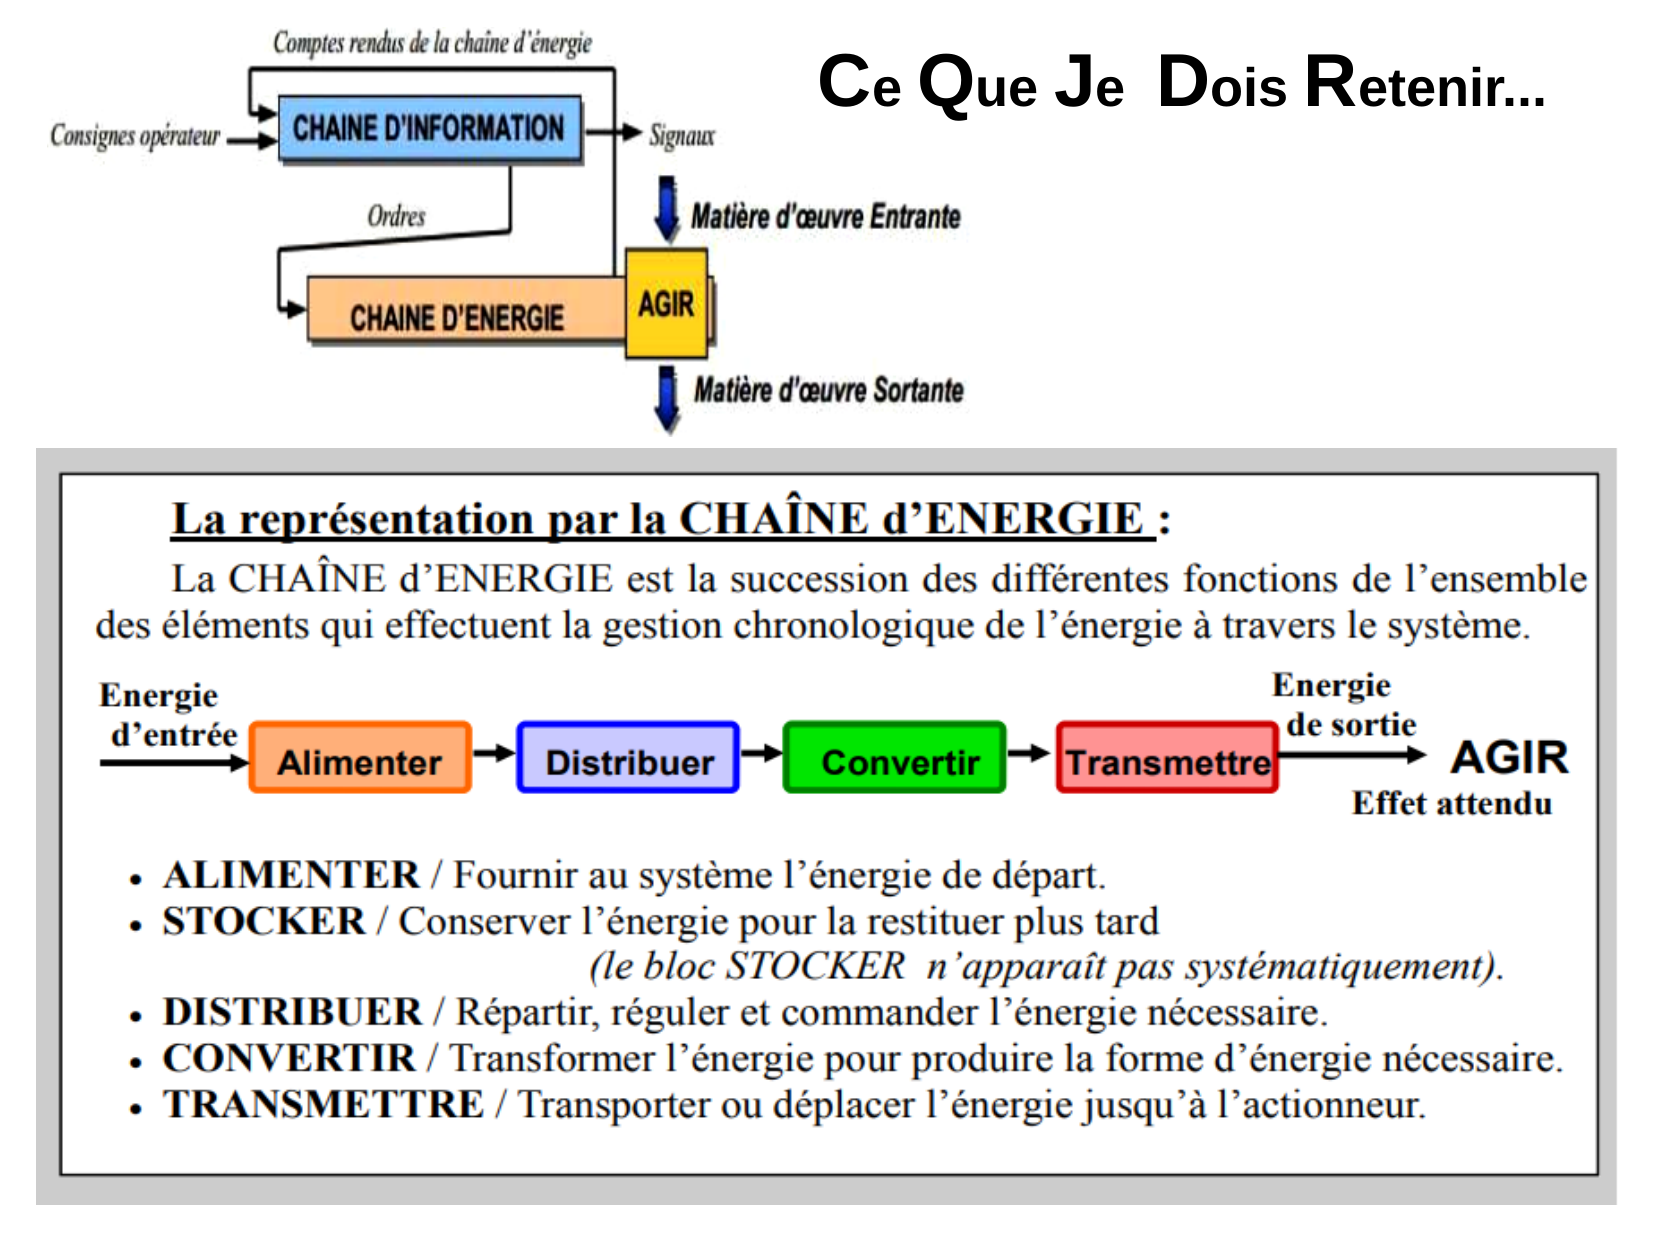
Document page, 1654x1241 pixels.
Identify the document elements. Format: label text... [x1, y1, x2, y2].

picture [36, 448, 1619, 1205]
text_box Ce Que Je Dois Retenir... [803, 31, 1592, 130]
picture [47, 27, 973, 438]
